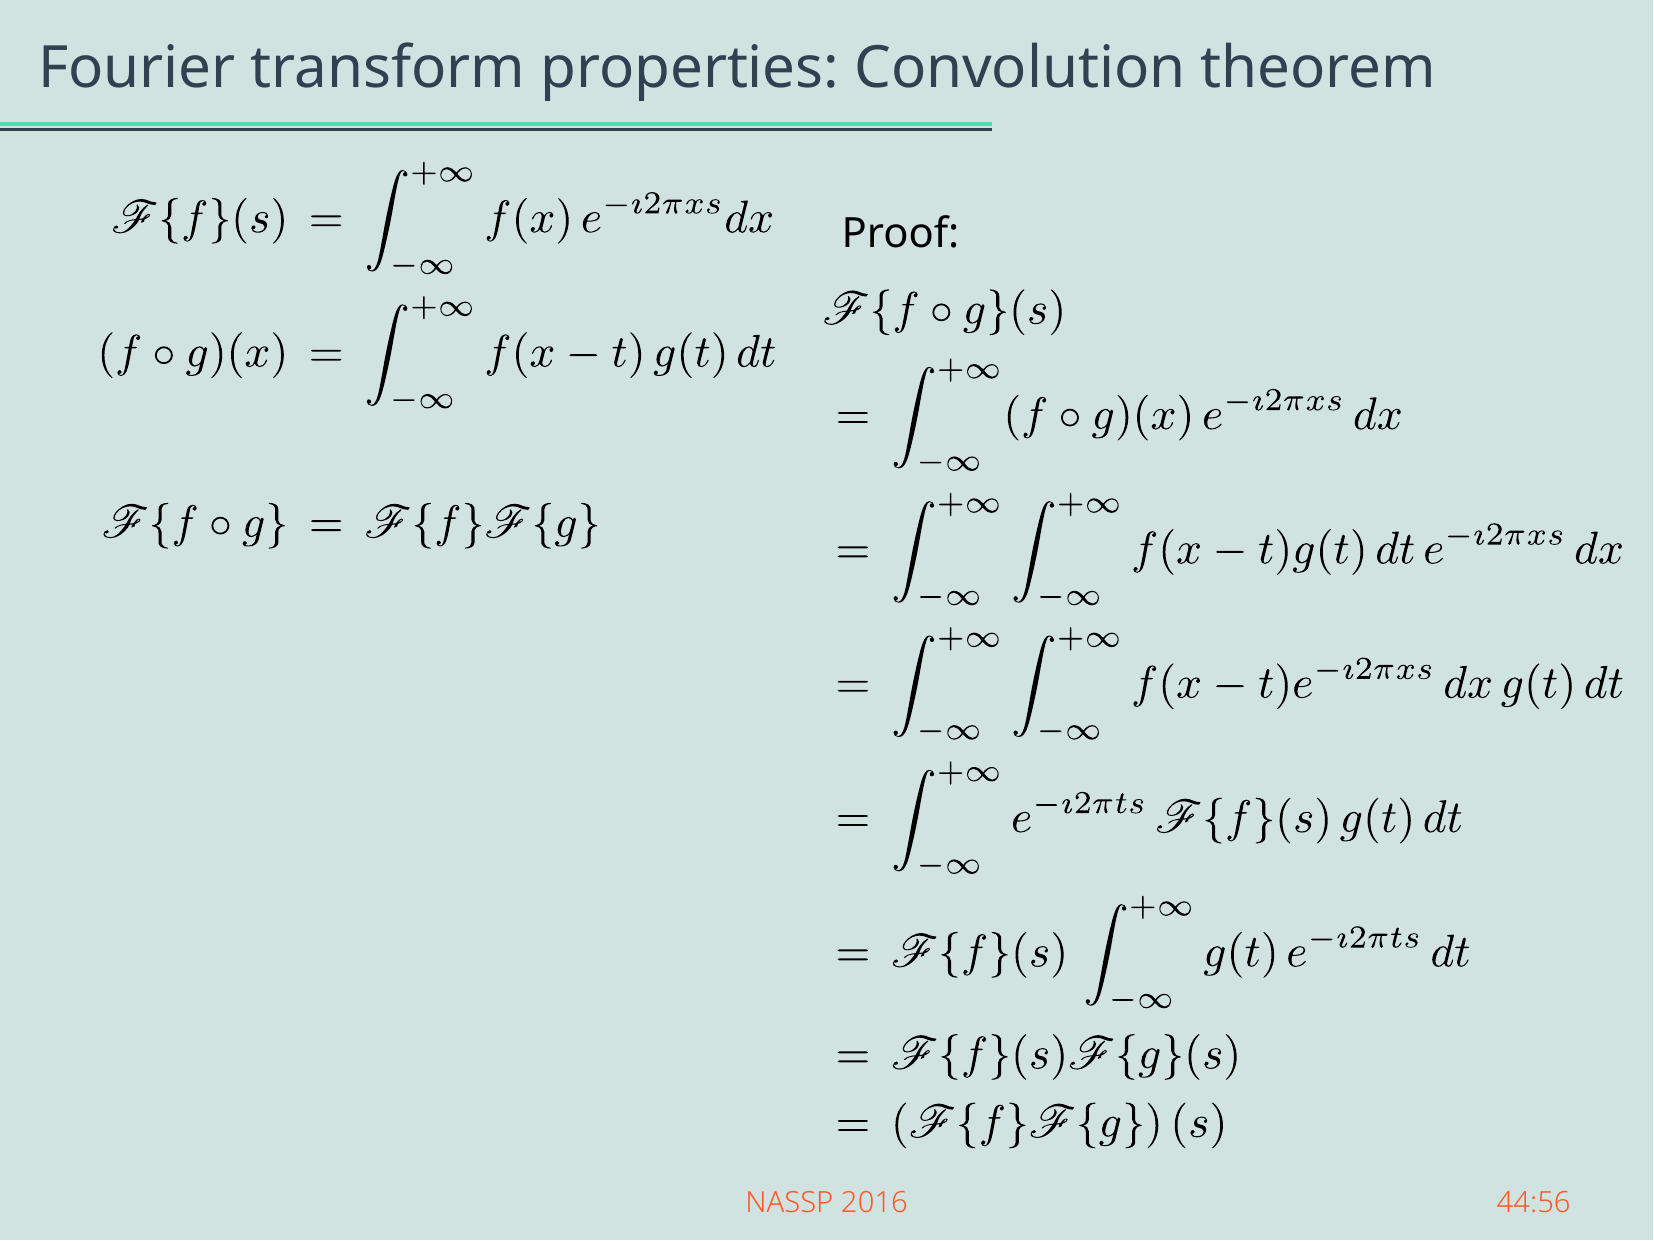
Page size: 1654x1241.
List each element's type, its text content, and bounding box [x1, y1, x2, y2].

text_box [11, 147, 1637, 1170]
text_box Proof: [826, 194, 984, 261]
text_box Fourier transform properties: Convolution theorem [23, 17, 1613, 103]
